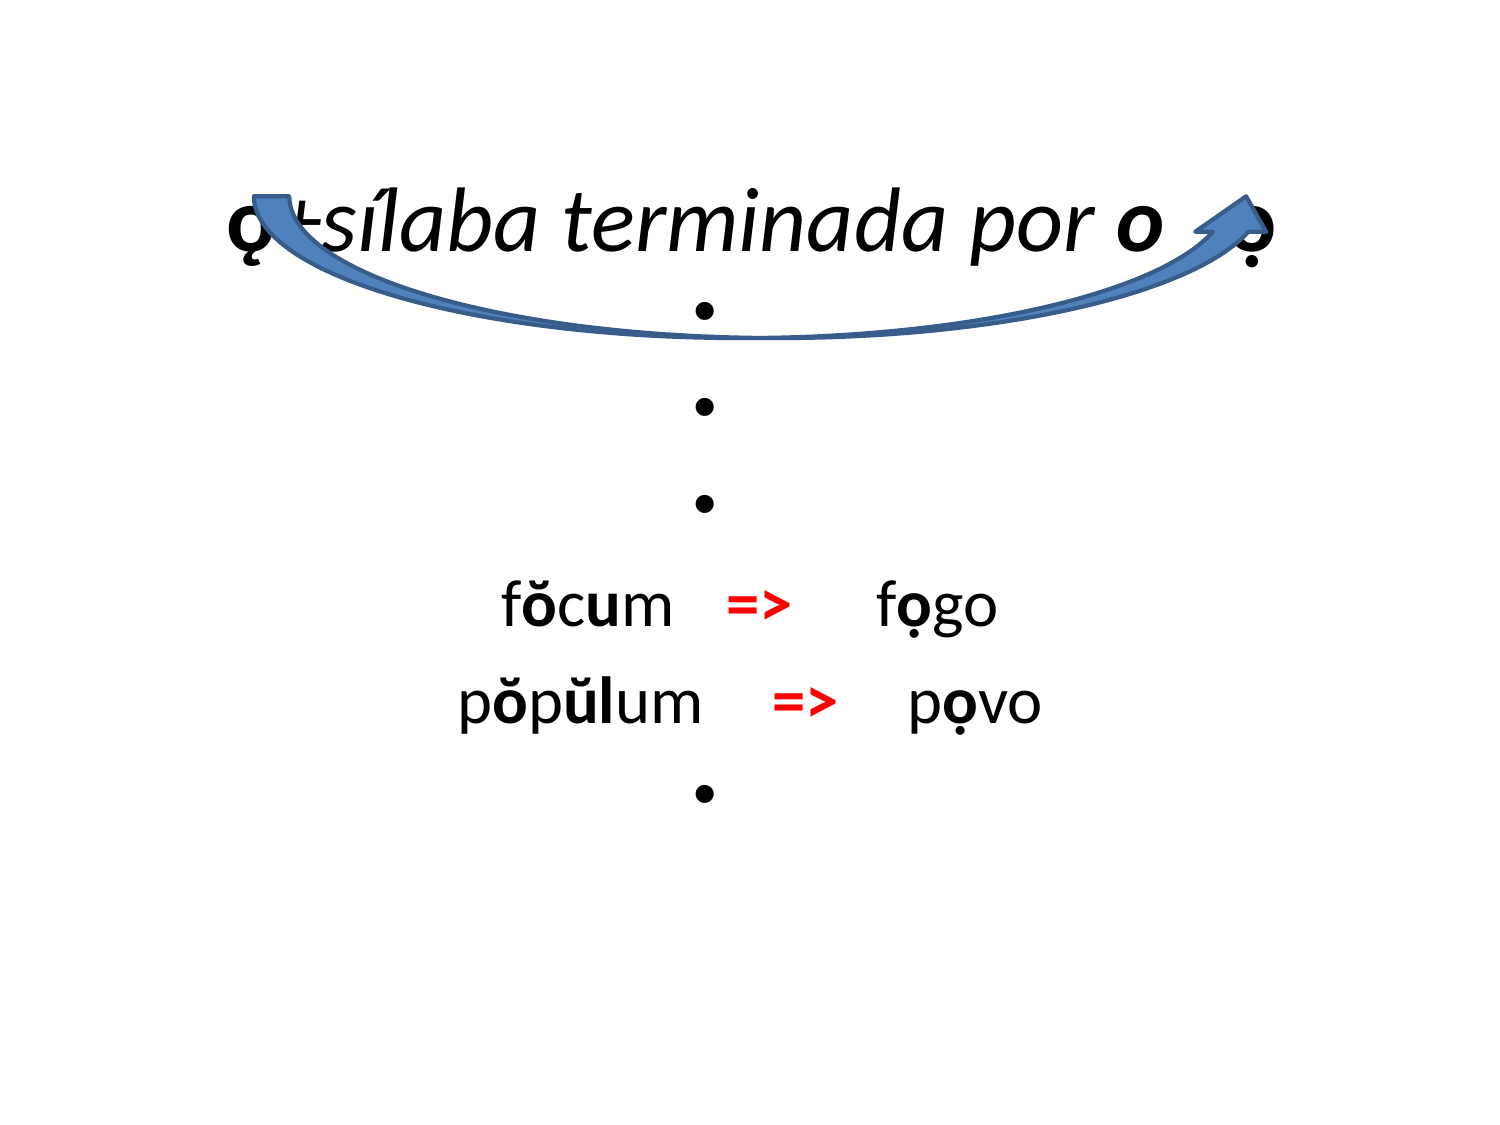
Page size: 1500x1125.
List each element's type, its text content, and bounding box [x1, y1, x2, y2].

list fŏcum => fọgo pŏpŭlum => pọvo [75, 262, 1426, 1005]
list fŏcum => fọgo pŏpŭlum => pọvo [347, 262, 1171, 337]
text_box [253, 196, 1267, 339]
title ǫ+sílaba terminada por o ọ [76, 42, 1427, 231]
